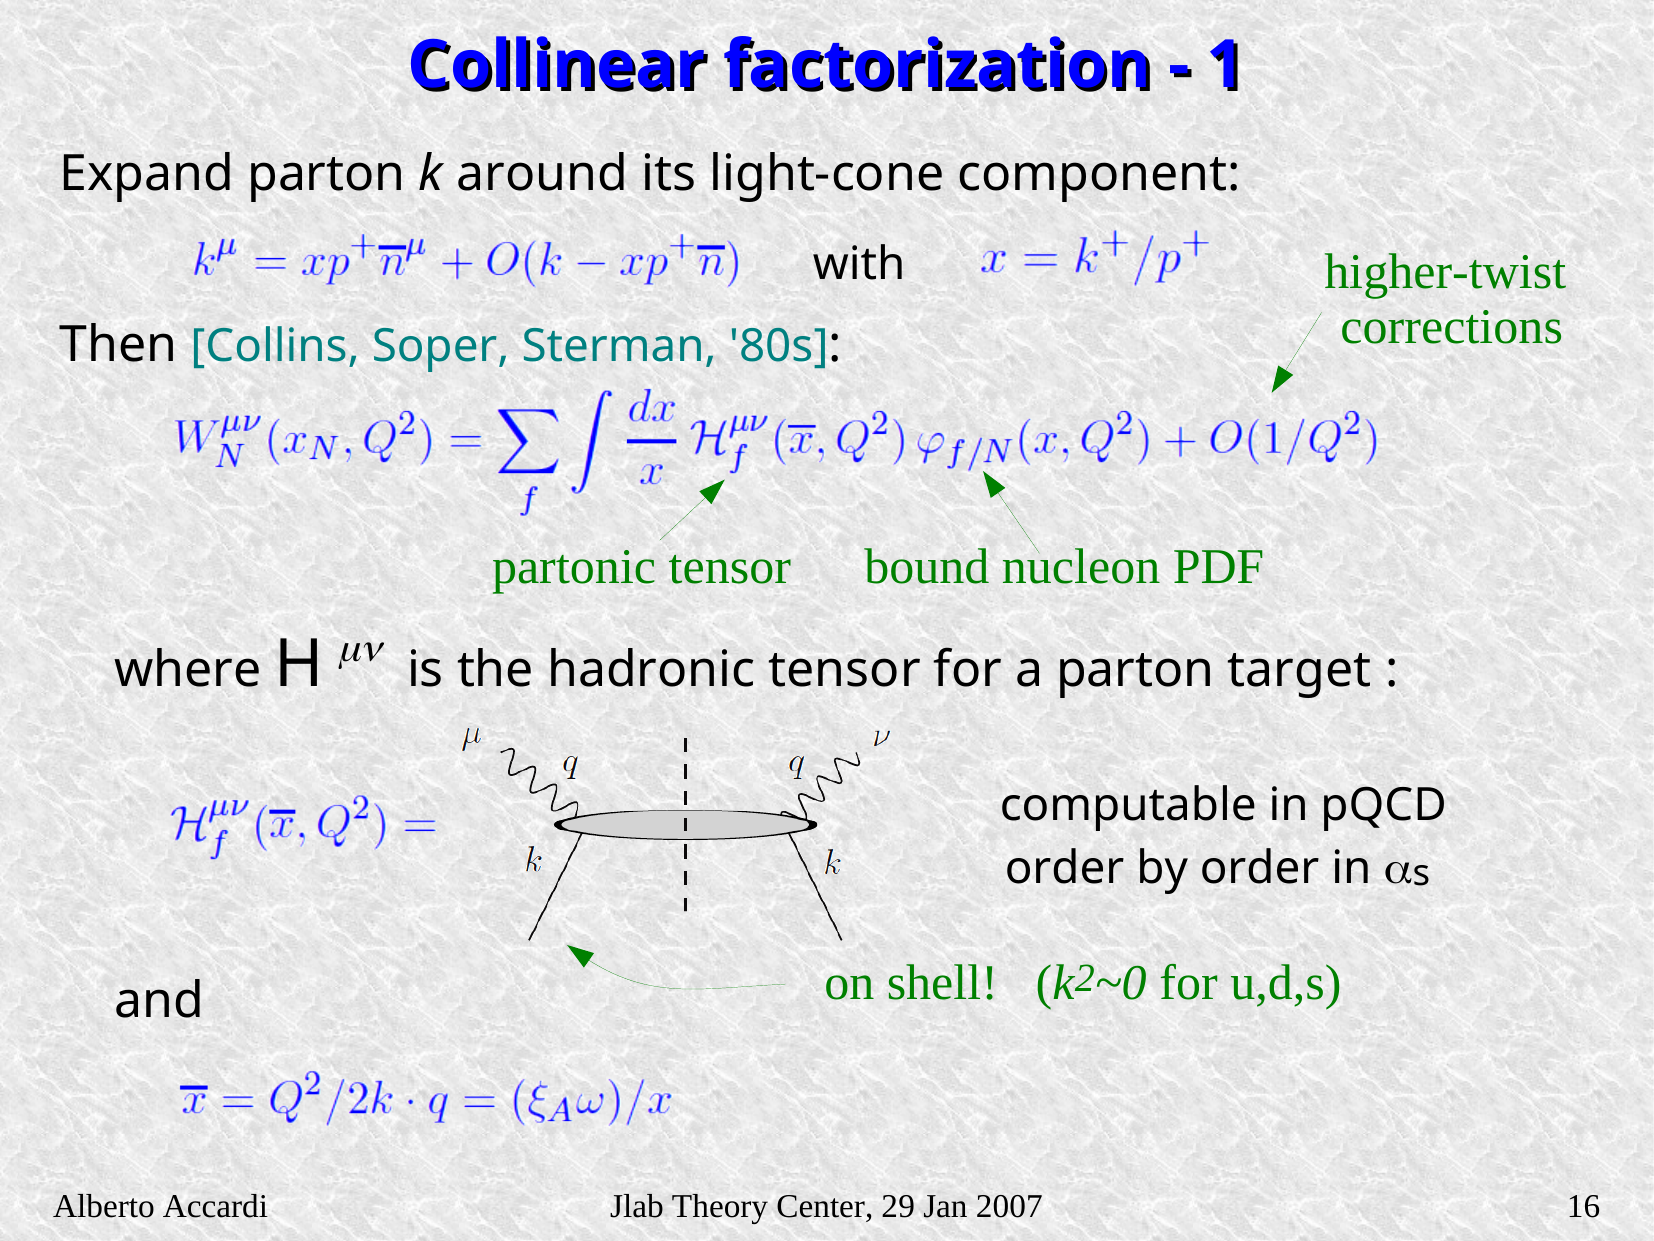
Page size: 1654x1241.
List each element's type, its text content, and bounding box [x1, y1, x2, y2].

text_box computable in pQCD order by order in as [984, 764, 1433, 906]
text_box and [99, 956, 212, 1032]
text_box Expand parton k around its light-cone component: [44, 129, 1634, 206]
text_box partonic tensor [477, 531, 807, 607]
text_box where H mn is the hadronic tensor for a parton target : [99, 607, 1321, 705]
text_box bound nucleon PDF [849, 531, 1280, 607]
text_box Then [Collins, Soper, Sterman, '80s]: [1287, 300, 1634, 376]
text_box Then [Collins, Soper, Sterman, '80s]: [44, 300, 1309, 376]
text_box higher-twist corrections [1309, 236, 1595, 373]
text_box with [798, 222, 917, 293]
text_box on shell! (k2~0 for u,d,s) [809, 947, 1357, 1024]
picture [0, 0, 1654, 1241]
text_box Collinear factorization - 1 [29, 5, 1625, 133]
